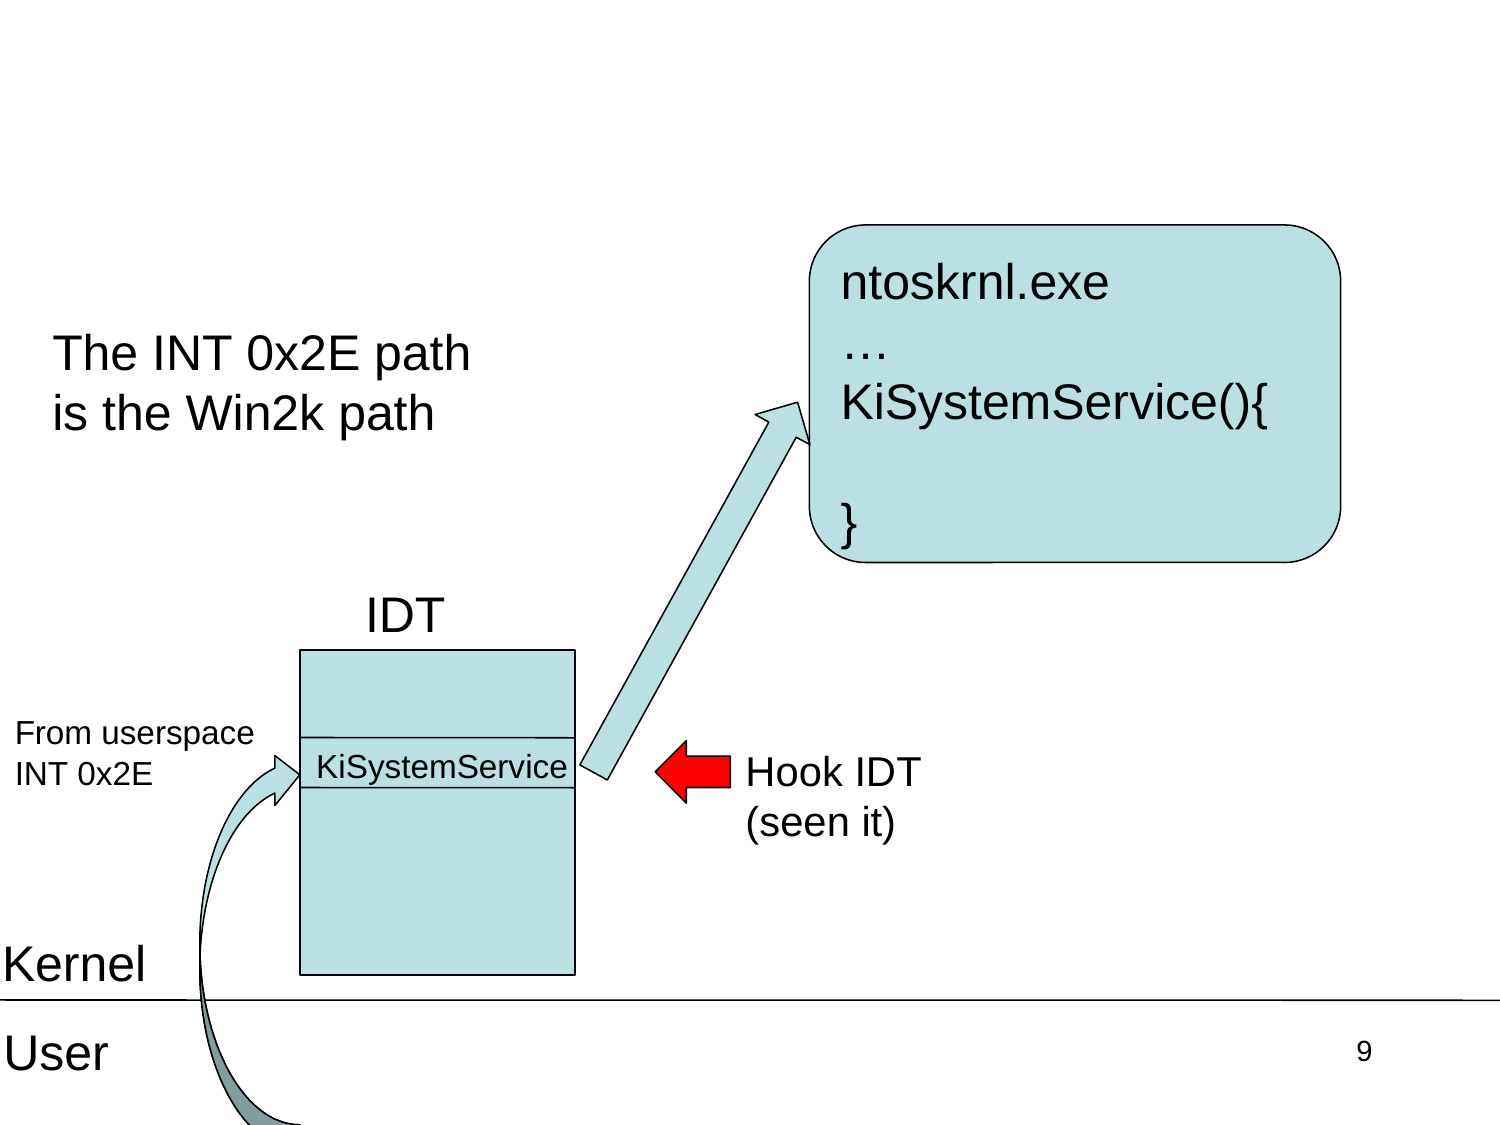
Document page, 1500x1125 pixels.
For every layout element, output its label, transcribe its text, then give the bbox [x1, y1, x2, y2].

text_box <number> [1074, 1025, 1388, 1101]
text_box [579, 402, 810, 780]
text_box The INT 0x2E path is the Win2k path [37, 312, 488, 448]
text_box [299, 649, 575, 737]
text_box Hook IDT (seen it) [730, 737, 937, 853]
text_box ntoskrnl.exe … KiSystemService(){ } [809, 224, 1341, 563]
text_box Kernel [0, 924, 162, 1000]
text_box User [0, 1012, 124, 1088]
text_box IDT [350, 574, 461, 651]
text_box KiSystemService [301, 737, 584, 793]
text_box [299, 789, 575, 975]
text_box From userspace INT 0x2E [0, 704, 276, 800]
text_box [655, 740, 730, 804]
text_box [199, 739, 301, 1125]
